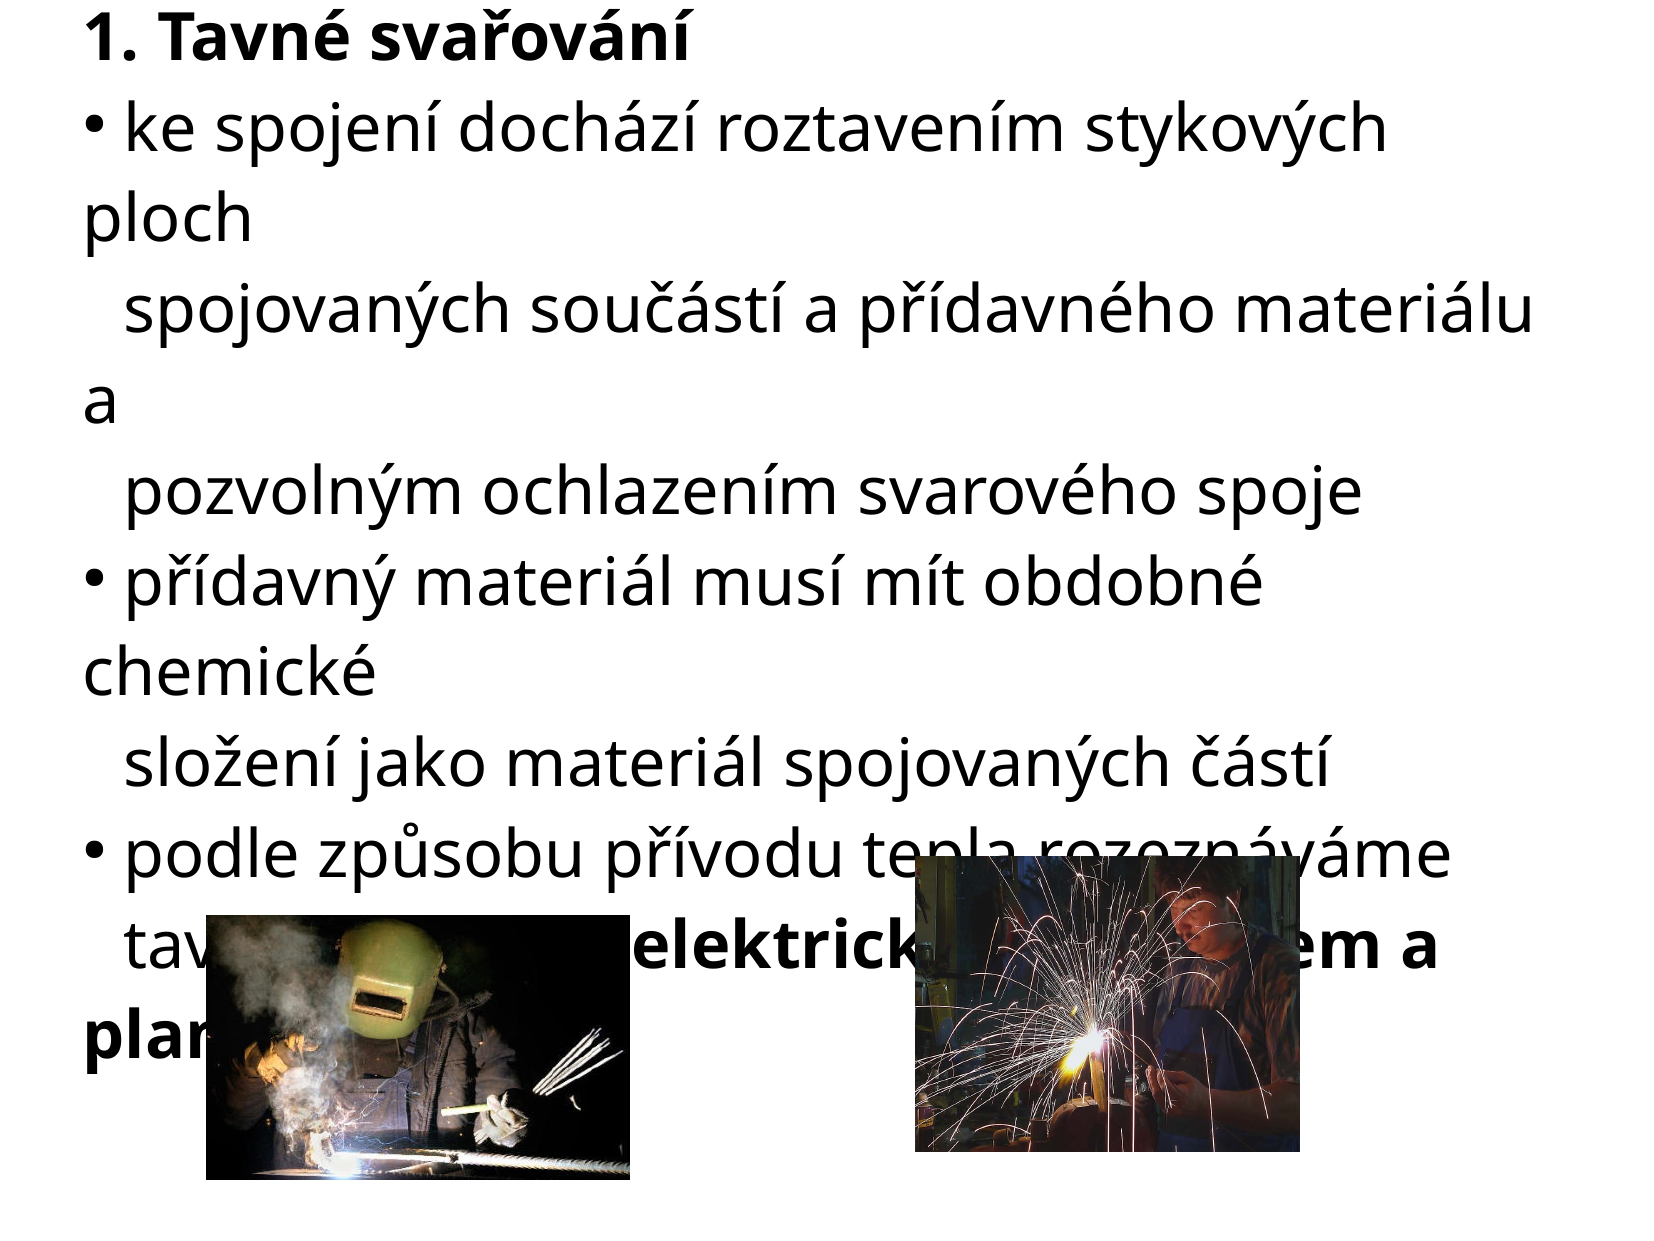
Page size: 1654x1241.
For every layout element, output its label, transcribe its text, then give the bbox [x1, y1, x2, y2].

picture [915, 856, 1300, 1152]
picture [206, 915, 630, 1180]
subtitle Druhy svařování Dle způsobu vytvoření svarového spoje: 1. Tavné svařování ke spojení dochází roztavením stykových ploch spojovaných součástí a přídavného materiálu a pozvolným ochlazením svarového spoje přídavný materiál musí mít obdobné chemické složení jako materiál spojovaných částí podle způsobu přívodu tepla rozeznáváme tavné svařování elektrickým obloukem a plamenem [82, 36, 1571, 1122]
